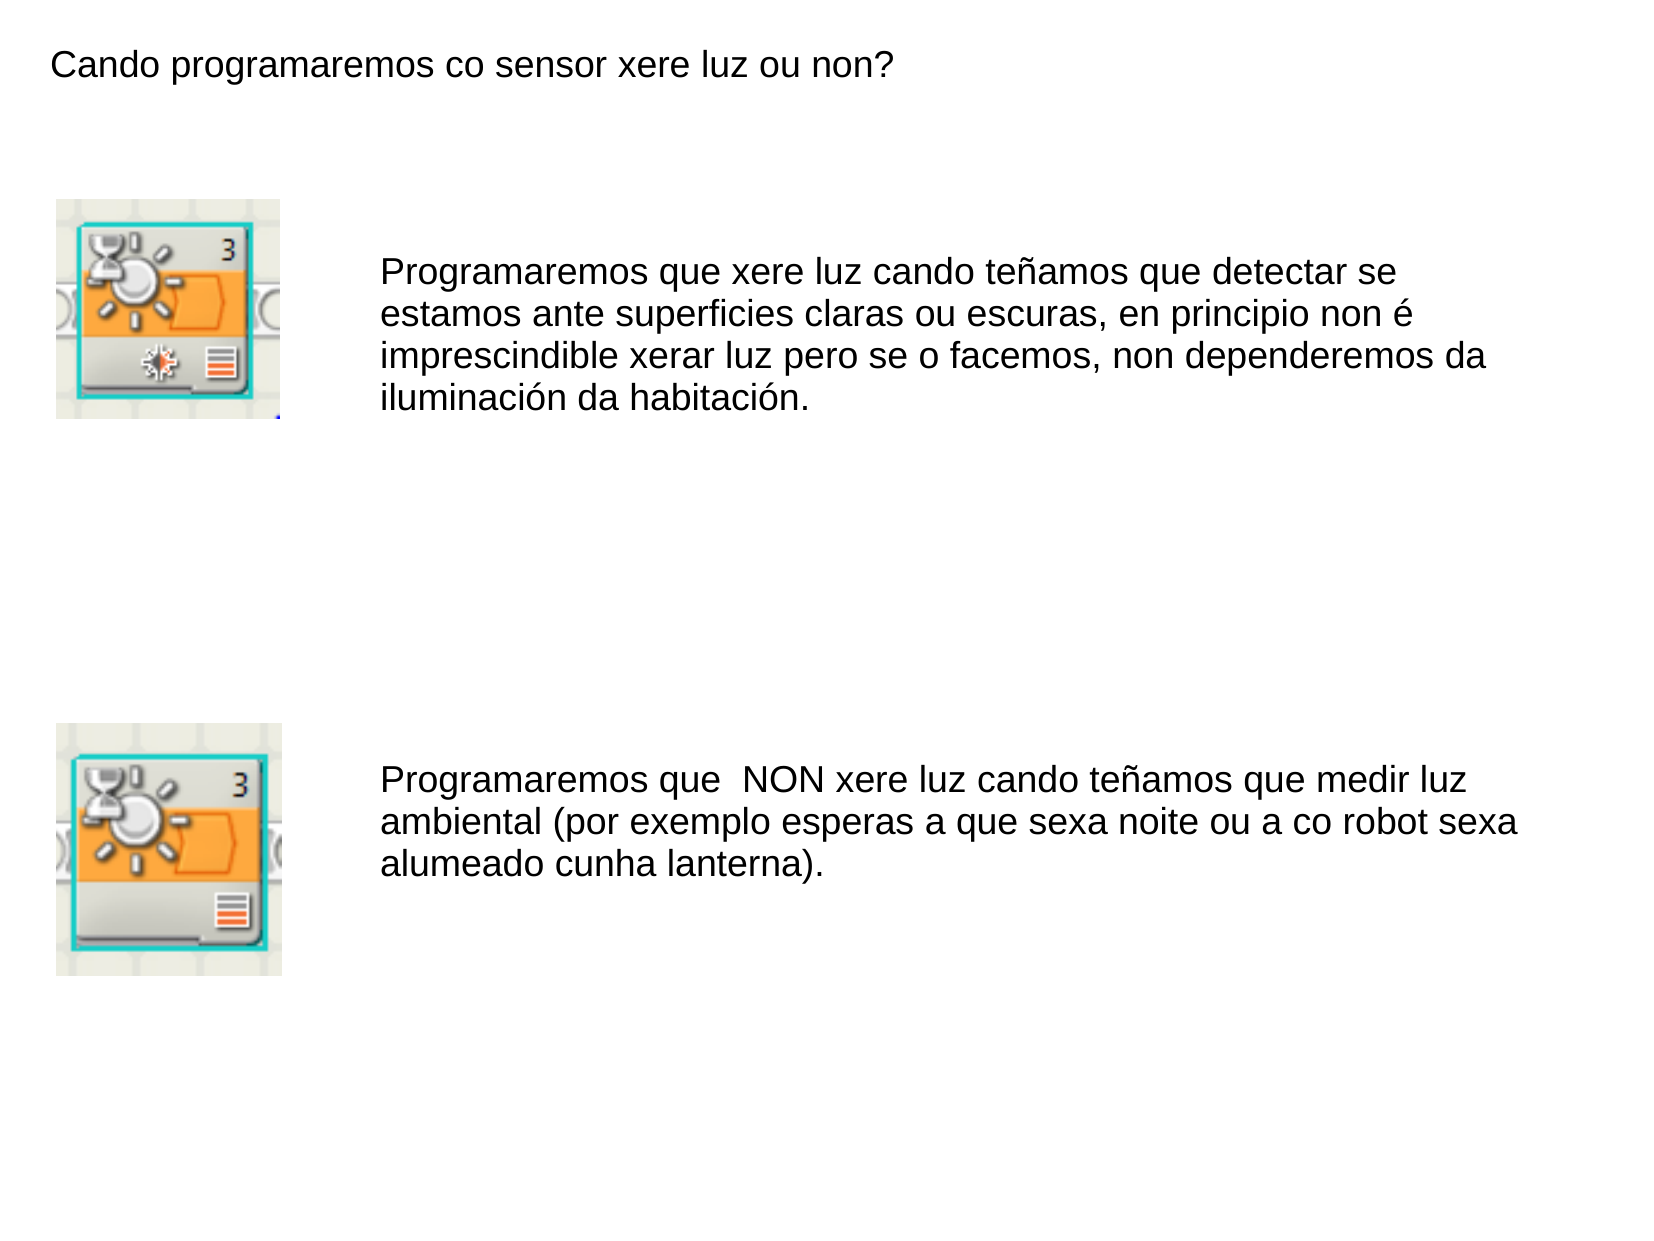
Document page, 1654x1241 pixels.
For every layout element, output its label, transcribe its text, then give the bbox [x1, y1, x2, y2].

text_box Cando programaremos co sensor xere luz ou non? [35, 35, 1607, 134]
text_box Programaremos que NON xere luz cando teñamos que medir luz ambiental (por exemplo esperas a que sexa noite ou a co robot sexa alumeado cunha lanterna). [365, 750, 1546, 891]
picture [56, 199, 280, 419]
picture [56, 723, 282, 976]
text_box Programaremos que xere luz cando teñamos que detectar se estamos ante superficies claras ou escuras, en principio non é imprescindible xerar luz pero se o facemos, non dependeremos da iluminación da habitación. [365, 242, 1546, 424]
